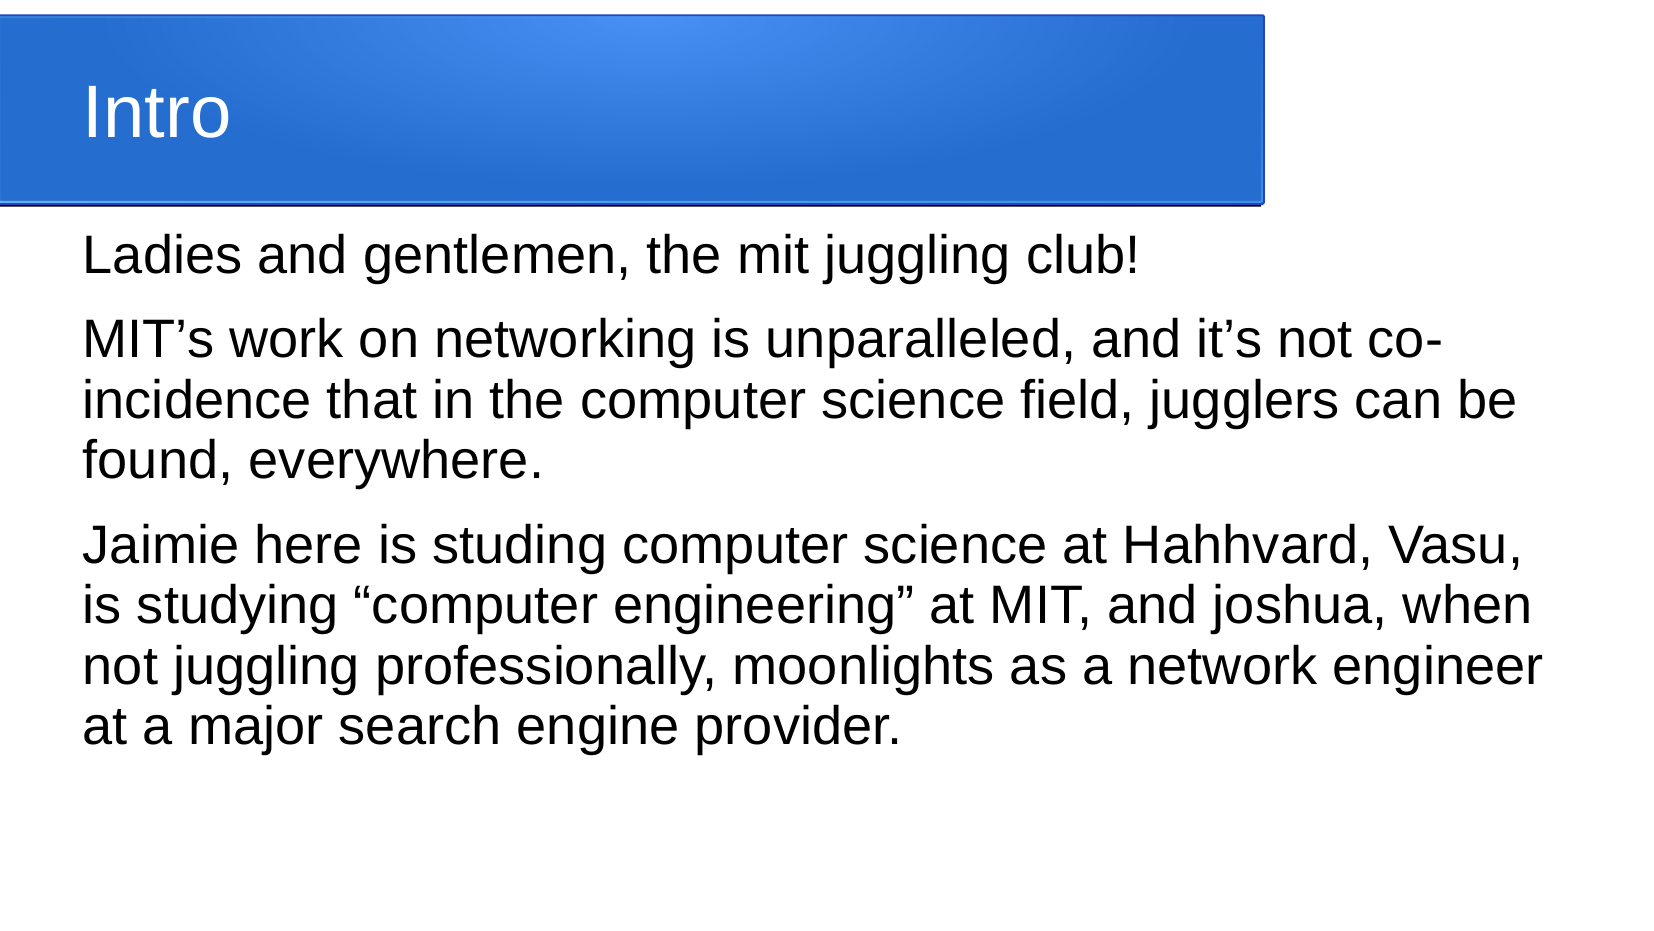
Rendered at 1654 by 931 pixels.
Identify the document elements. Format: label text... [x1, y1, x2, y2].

title Intro [82, 35, 1235, 189]
list Ladies and gentlemen, the mit juggling club! MIT’s work on networking is unparalleled, and it’s not co-incidence that in the computer science field, jugglers can be found, everywhere. Jaimie here is studing computer science at Hahhvard, Vasu, is studying “computer engineering” at MIT, and joshua, when not juggling professionally, moonlights as a network engineer at a major search engine provider. [82, 224, 1571, 764]
